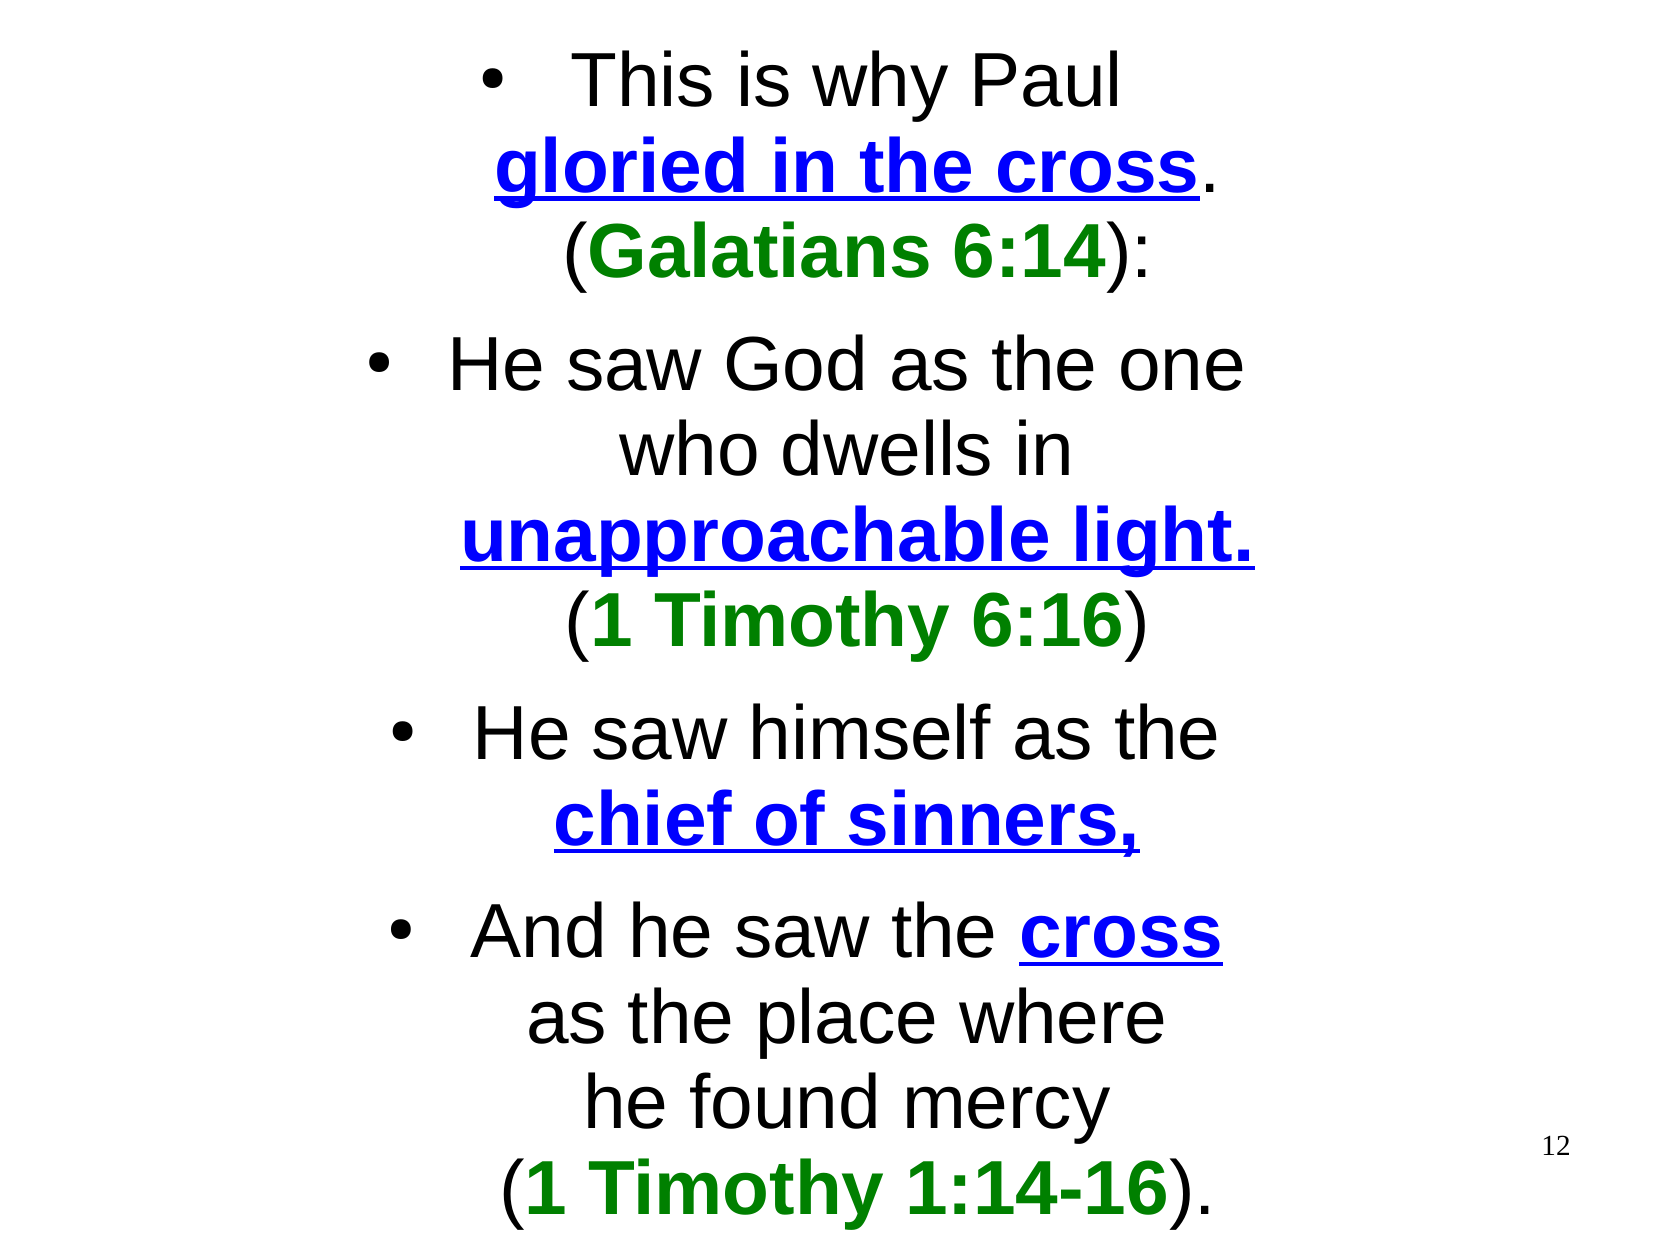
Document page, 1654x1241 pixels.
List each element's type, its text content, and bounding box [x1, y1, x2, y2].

list This is why Paul gloried in the cross. (Galatians 6:14): He saw God as the one who dwells in unapproachable light. (1 Timothy 6:16) He saw himself as the chief of sinners, And he saw the cross as the place where he found mercy (1 Timothy 1:14-16). [37, 37, 1613, 1238]
